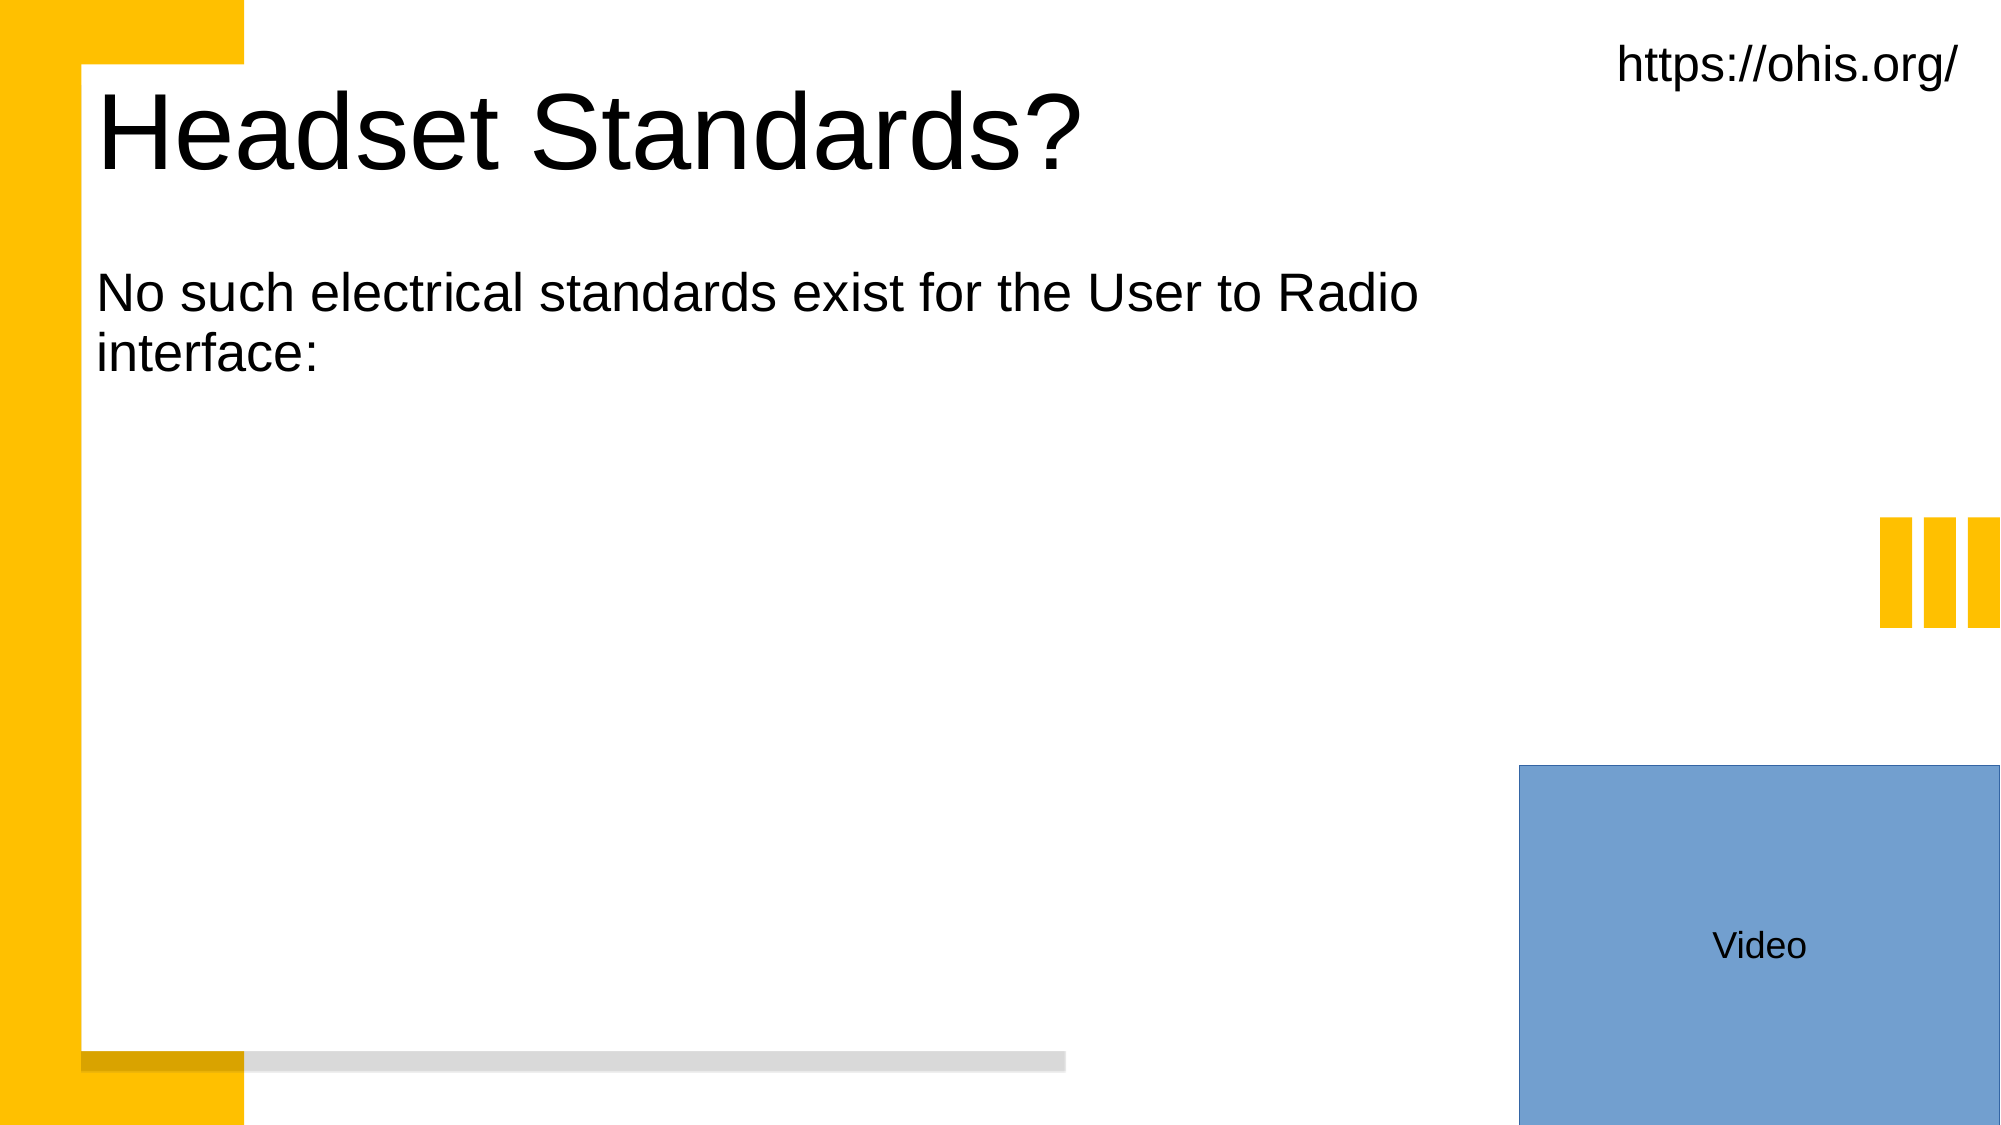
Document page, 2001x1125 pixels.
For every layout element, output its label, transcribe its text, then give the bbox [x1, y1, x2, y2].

text_box [0, 0, 2000, 1125]
text_box Video [1519, 765, 2000, 1125]
text_box https://ohis.org/ [1590, 29, 1974, 105]
text_box Headset Standards? [81, 64, 1921, 201]
text_box No such electrical standards exist for the User to Radio interface: [81, 254, 1516, 1036]
